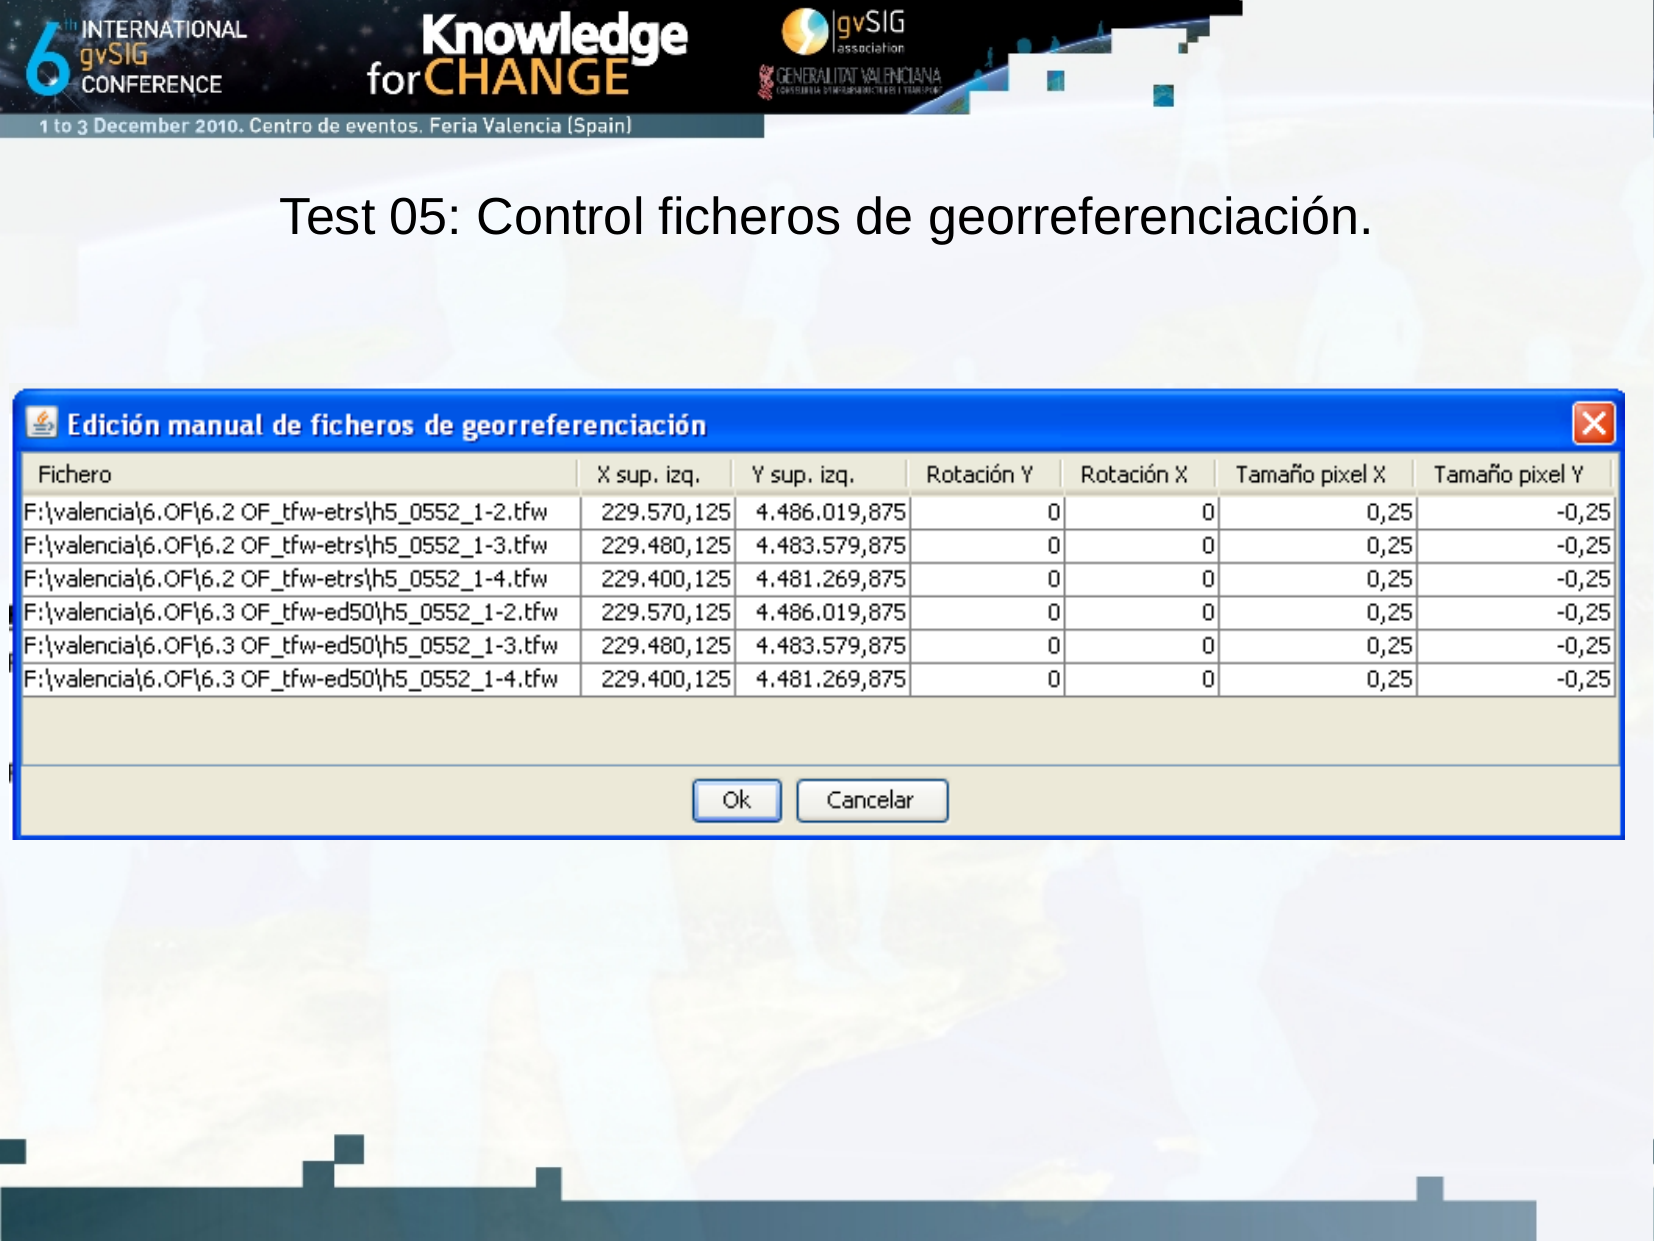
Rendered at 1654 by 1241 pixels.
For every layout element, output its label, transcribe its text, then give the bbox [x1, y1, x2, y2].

picture [0, 0, 1654, 1241]
title Test 05: Control ficheros de georreferenciación. [82, 177, 1572, 257]
